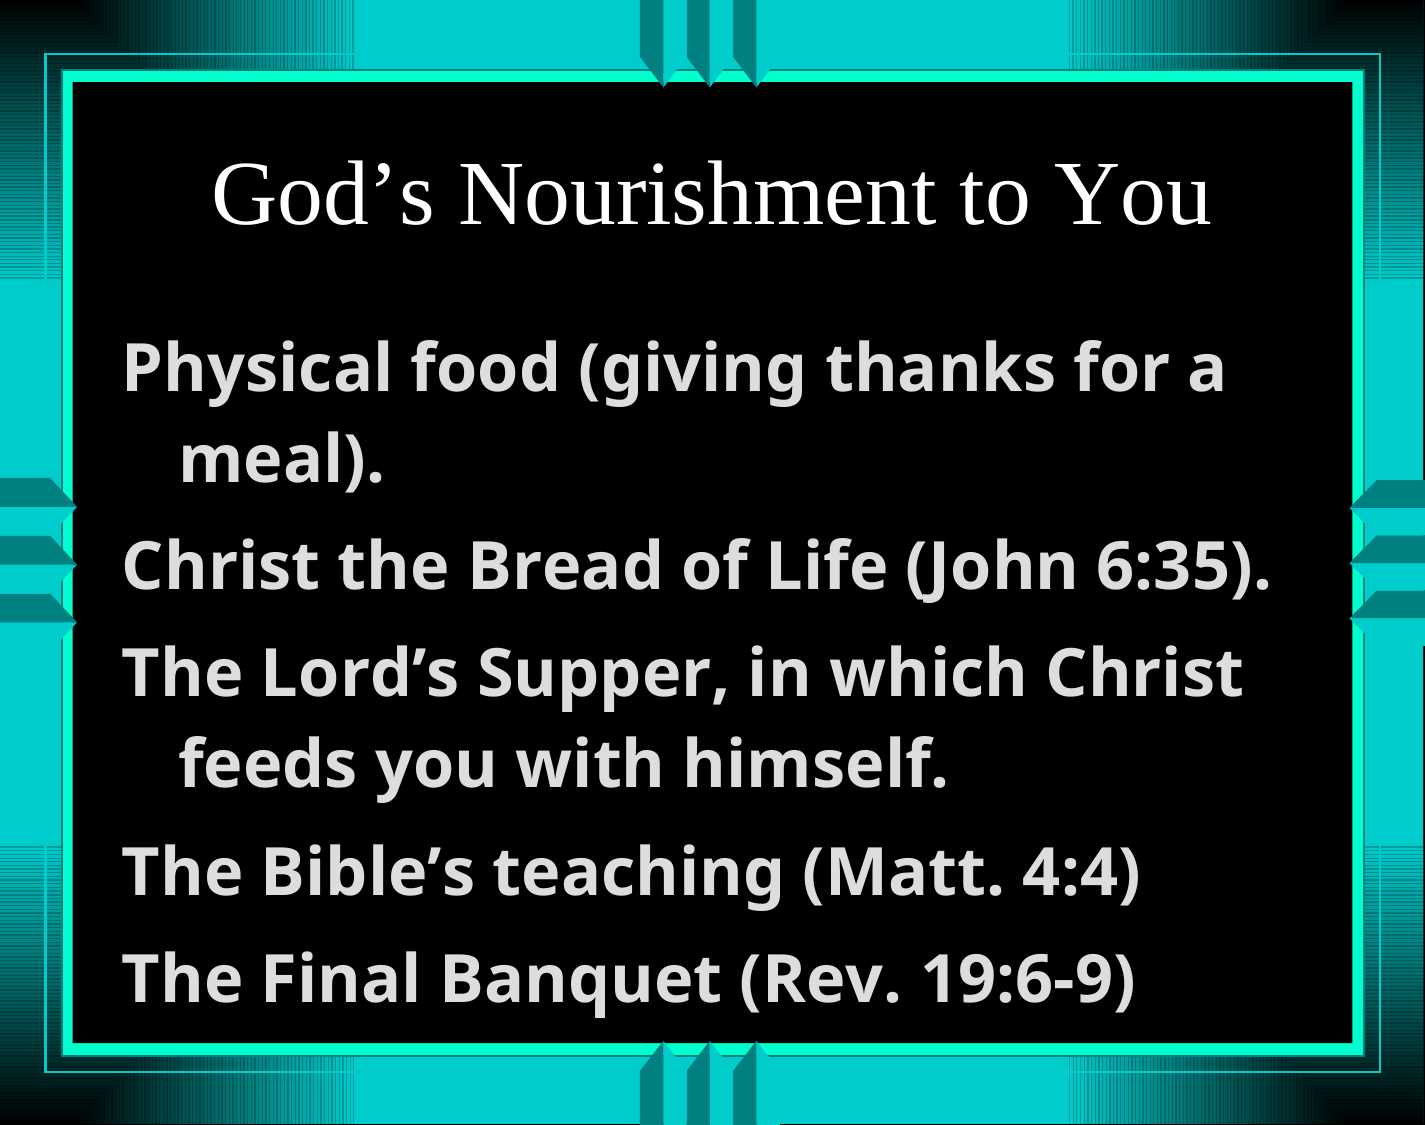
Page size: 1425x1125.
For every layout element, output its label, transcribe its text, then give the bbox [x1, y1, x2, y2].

title God’s Nourishment to You [106, 99, 1319, 288]
list Physical food (giving thanks for a meal). Christ the Bread of Life (John 6:35). The Lord’s Supper, in which Christ feeds you with himself. The Bible’s teaching (Matt. 4:4) The Final Banquet (Rev. 19:6-9) [106, 312, 1319, 988]
